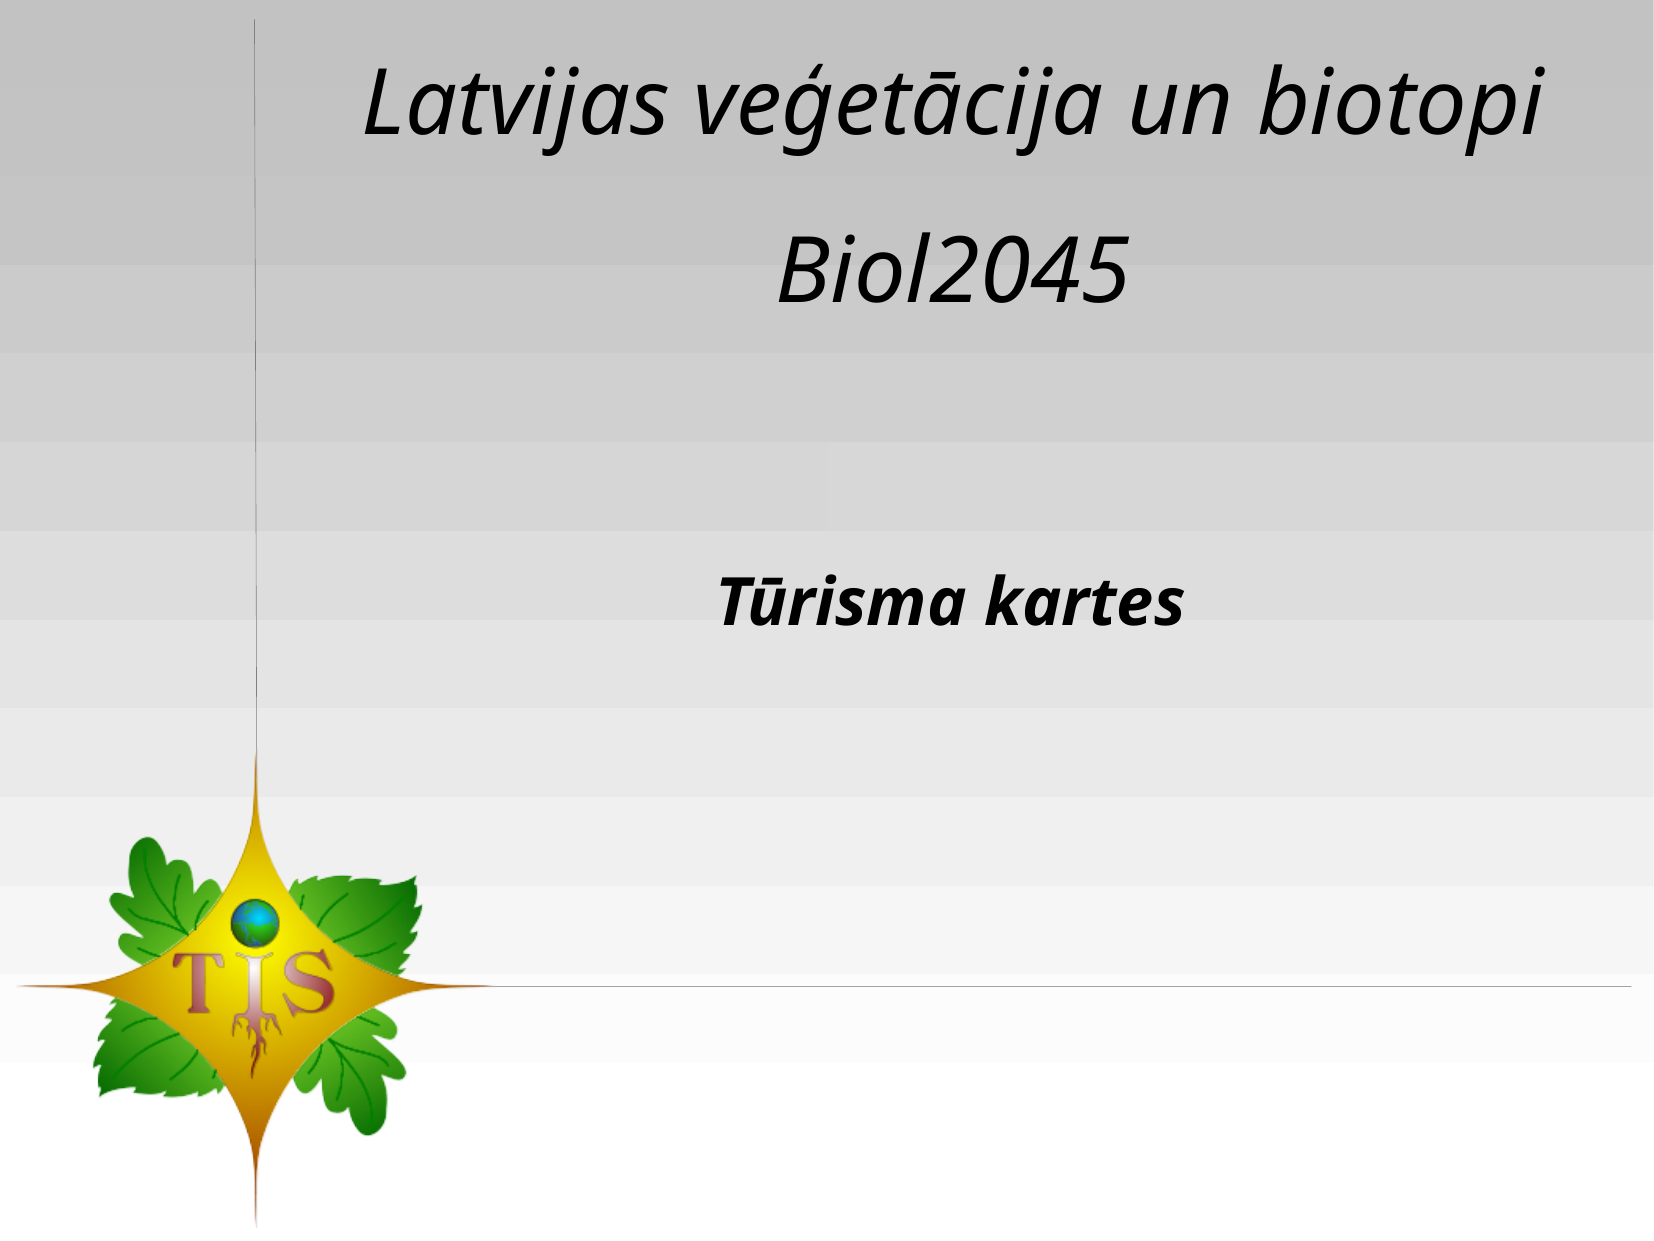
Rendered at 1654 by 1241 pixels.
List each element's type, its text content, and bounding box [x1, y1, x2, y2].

title Tūrisma kartes [295, 324, 1607, 857]
picture [0, 0, 1654, 1241]
